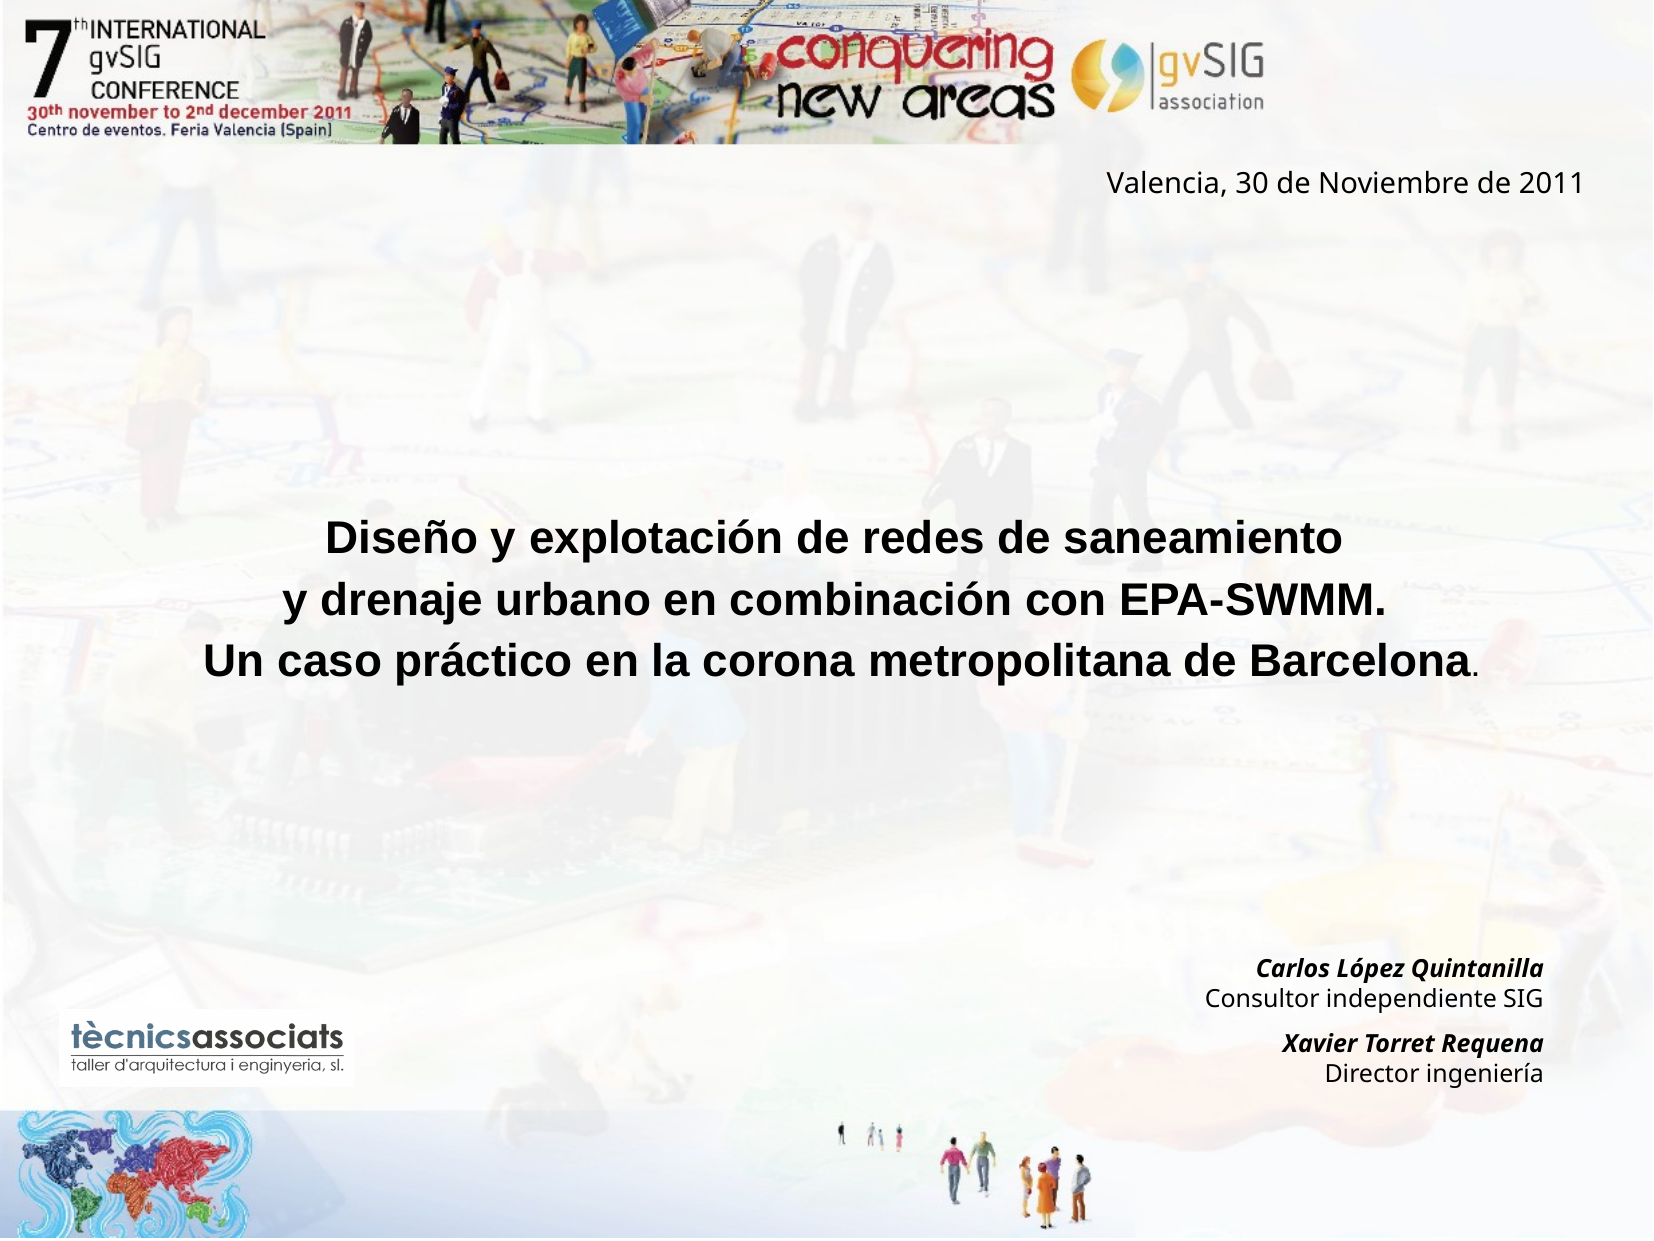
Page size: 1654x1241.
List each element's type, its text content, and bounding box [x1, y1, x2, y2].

subtitle Diseño y explotación de redes de saneamiento y drenaje urbano en combinación con EPA-SWMM. Un caso práctico en la corona metropolitana de Barcelona. [177, 218, 1506, 981]
title Valencia, 30 de Noviembre de 2011 [1051, 156, 1642, 207]
text_box Carlos López Quintanilla Consultor independiente SIG Xavier Torret Requena Director ingeniería [1062, 944, 1560, 1075]
picture [0, 0, 1653, 1238]
